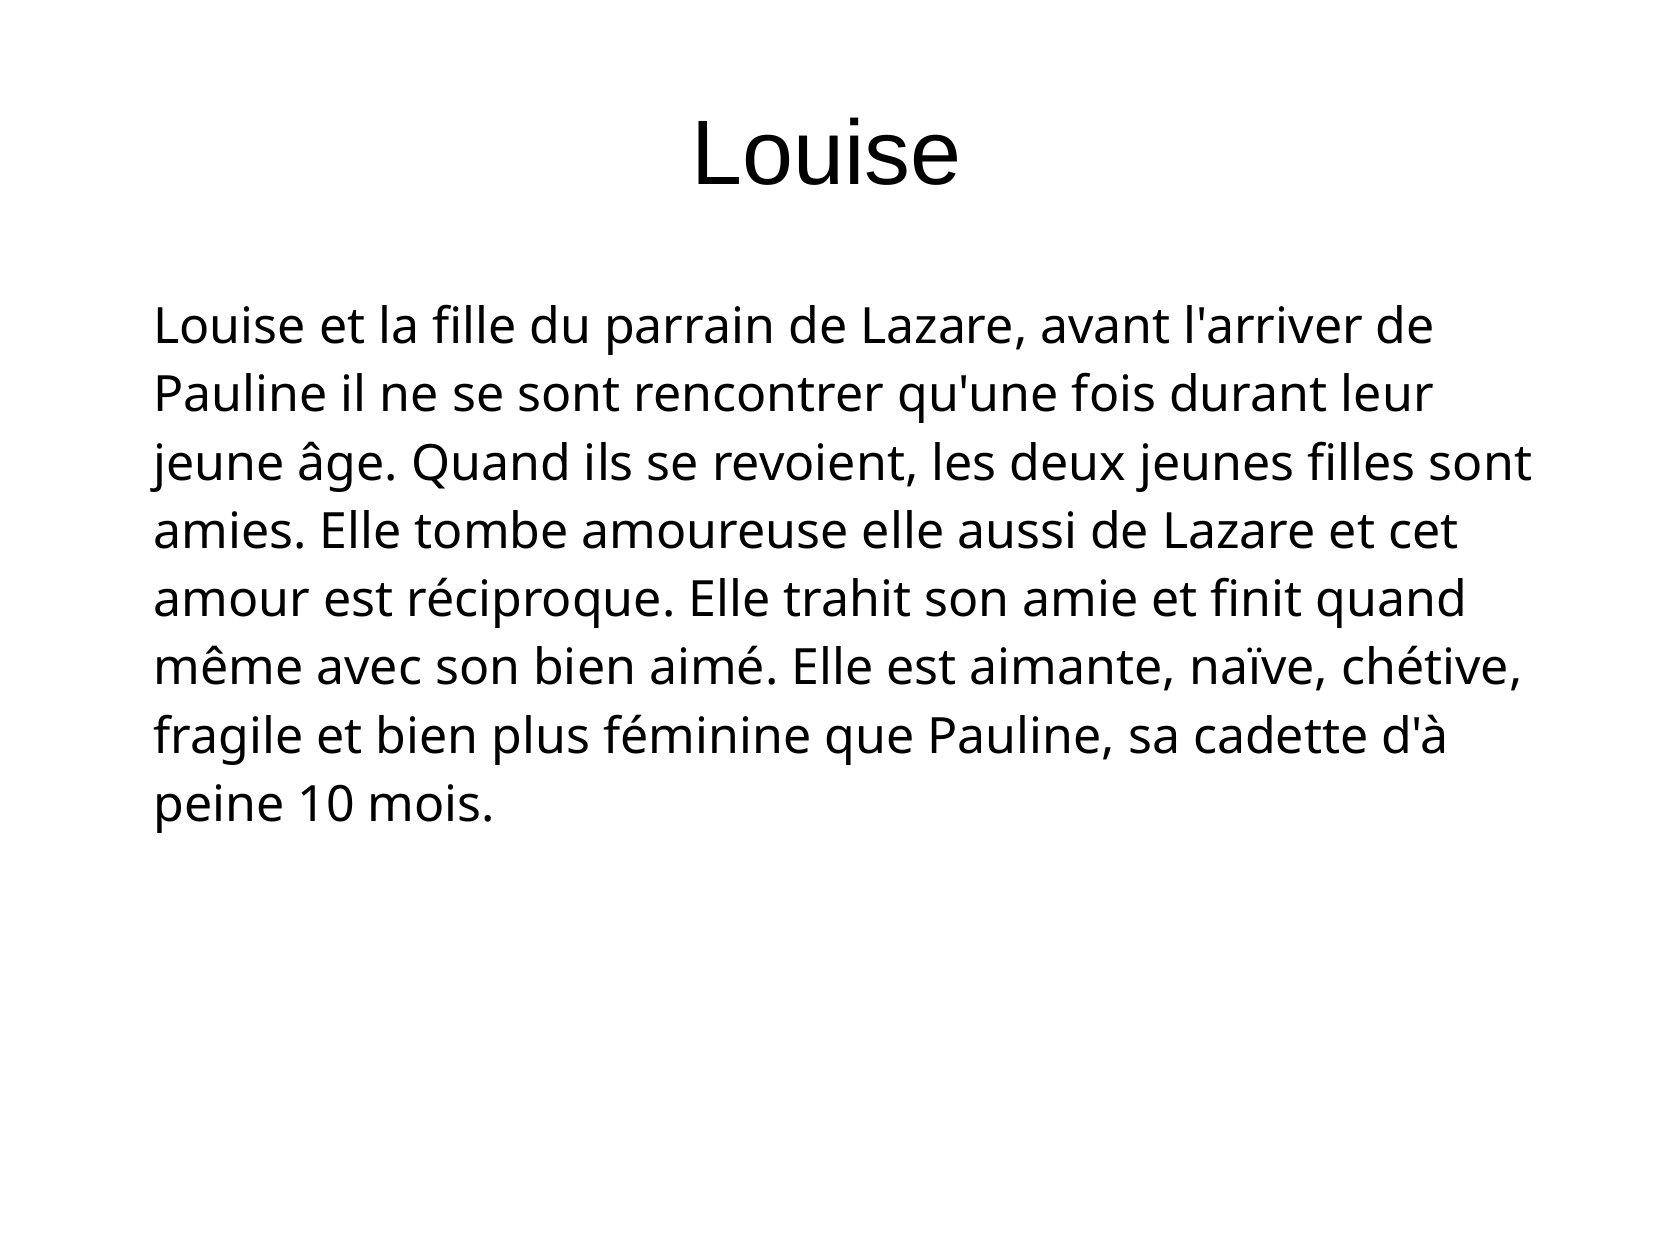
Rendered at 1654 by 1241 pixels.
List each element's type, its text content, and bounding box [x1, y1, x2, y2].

list Louise et la fille du parrain de Lazare, avant l'arriver de Pauline il ne se sont rencontrer qu'une fois durant leur jeune âge. Quand ils se revoient, les deux jeunes filles sont amies. Elle tombe amoureuse elle aussi de Lazare et cet amour est réciproque. Elle trahit son amie et finit quand même avec son bien aimé. Elle est aimante, naïve, chétive, fragile et bien plus féminine que Pauline, sa cadette d'à peine 10 mois. [82, 290, 1571, 1109]
title Louise [82, 49, 1571, 257]
